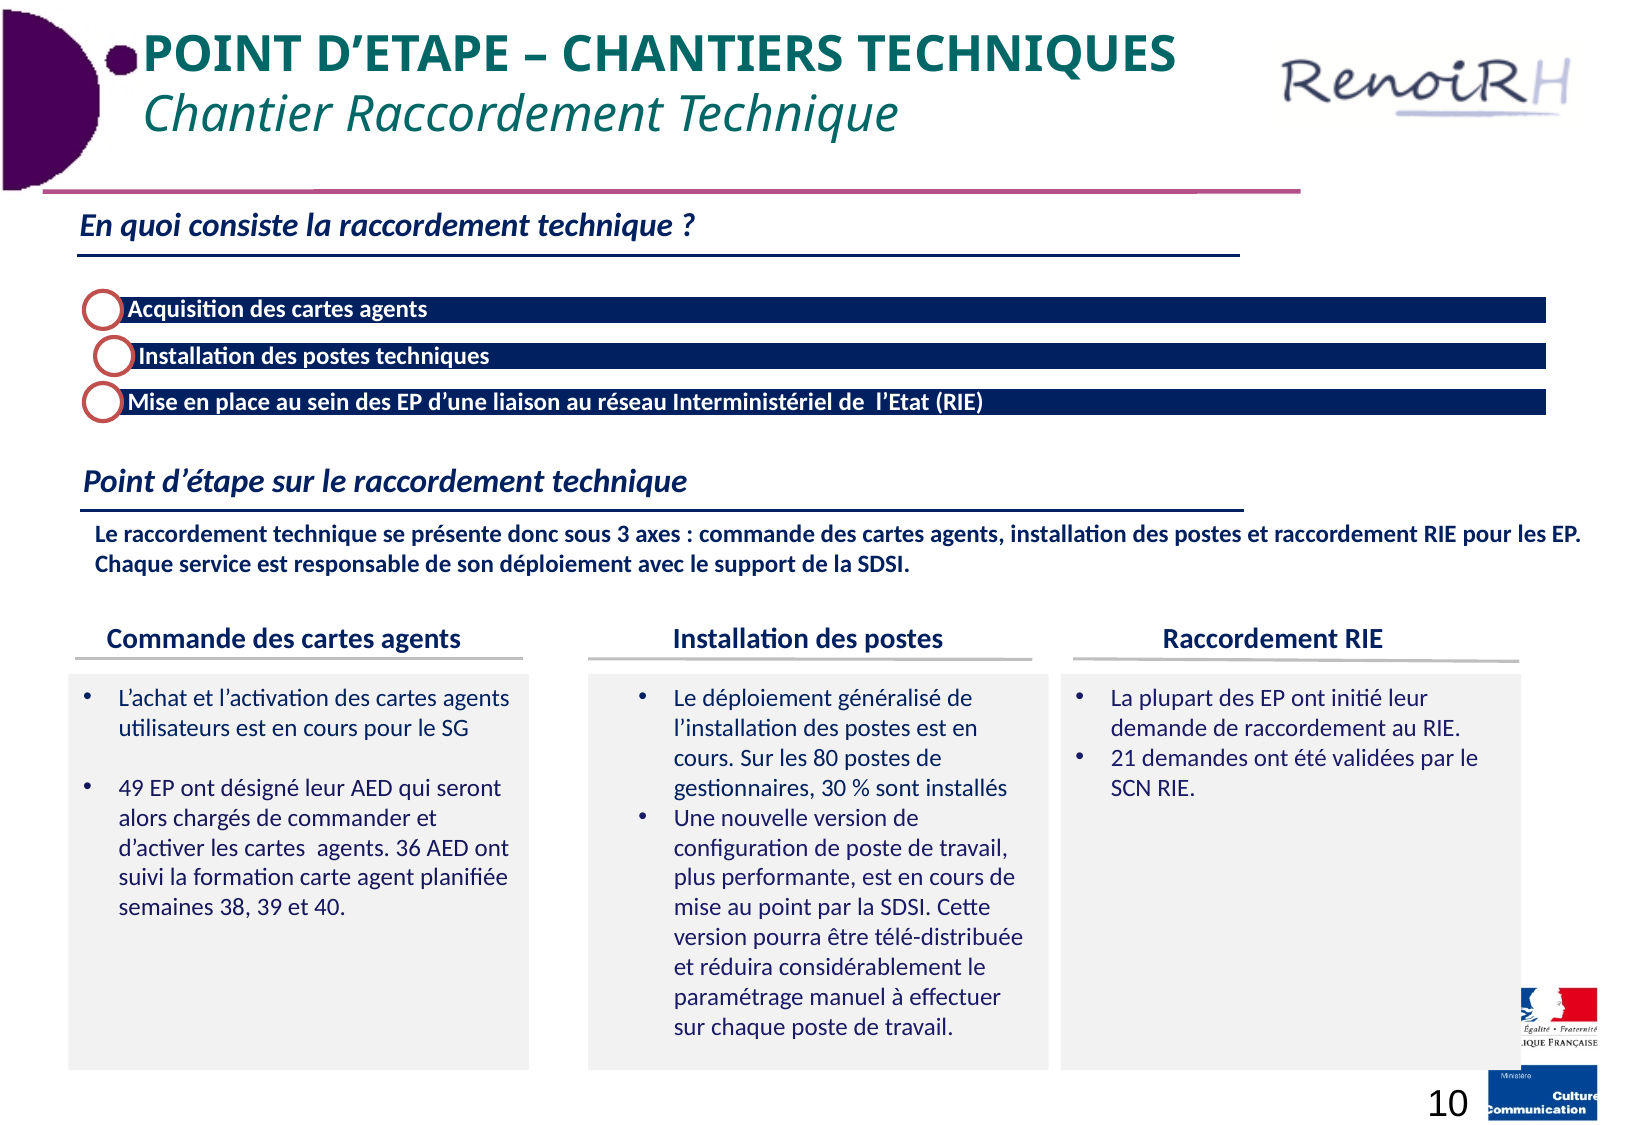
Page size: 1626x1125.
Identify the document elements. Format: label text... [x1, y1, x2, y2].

text_box L’achat et l’activation des cartes agents utilisateurs est en cours pour le SG 49 EP ont désigné leur AED qui seront alors chargés de commander et d’activer les cartes agents. 36 AED ont suivi la formation carte agent planifiée semaines 38, 39 et 40. [68, 673, 529, 1071]
picture [0, 0, 161, 203]
text_box Commande des cartes agents [92, 611, 497, 657]
text_box Le raccordement technique se présente donc sous 3 axes : commande des cartes agents, installation des postes et raccordement RIE pour les EP. Chaque service est responsable de son déploiement avec le support de la SDSI. [80, 510, 1626, 585]
text_box Mise en place au sein des EP d’une liaison au réseau Interministériel de l’Etat (RIE) [115, 386, 1548, 418]
picture [1484, 979, 1600, 1125]
text_box Le déploiement généralisé de l’installation des postes est en cours. Sur les 80 postes de gestionnaires, 30 % sont installés Une nouvelle version de configuration de poste de travail, plus performante, est en cours de mise au point par la SDSI. Cette version pourra être télé-distribuée et réduira considérablement le paramétrage manuel à effectuer sur chaque poste de travail. [588, 673, 1049, 1071]
text_box Acquisition des cartes agents [115, 294, 1548, 326]
text_box Installation des postes [658, 611, 963, 657]
text_box POINT D’ETAPE – CHANTIERS TECHNIQUES Chantier Raccordement Technique [127, 54, 1246, 150]
text_box Point d’étape sur le raccordement technique [68, 451, 1132, 499]
text_box Raccordement RIE [1148, 611, 1486, 659]
text_box Installation des postes techniques [126, 340, 1548, 372]
text_box [95, 336, 134, 376]
text_box <numéro> [1105, 1071, 1484, 1120]
text_box [83, 382, 123, 422]
picture [1273, 42, 1582, 129]
text_box En quoi consiste la raccordement technique ? [64, 196, 1128, 244]
text_box [83, 290, 123, 329]
picture [154, 41, 161, 52]
text_box La plupart des EP ont initié leur demande de raccordement au RIE. 21 demandes ont été validées par le SCN RIE. [1060, 673, 1522, 1071]
